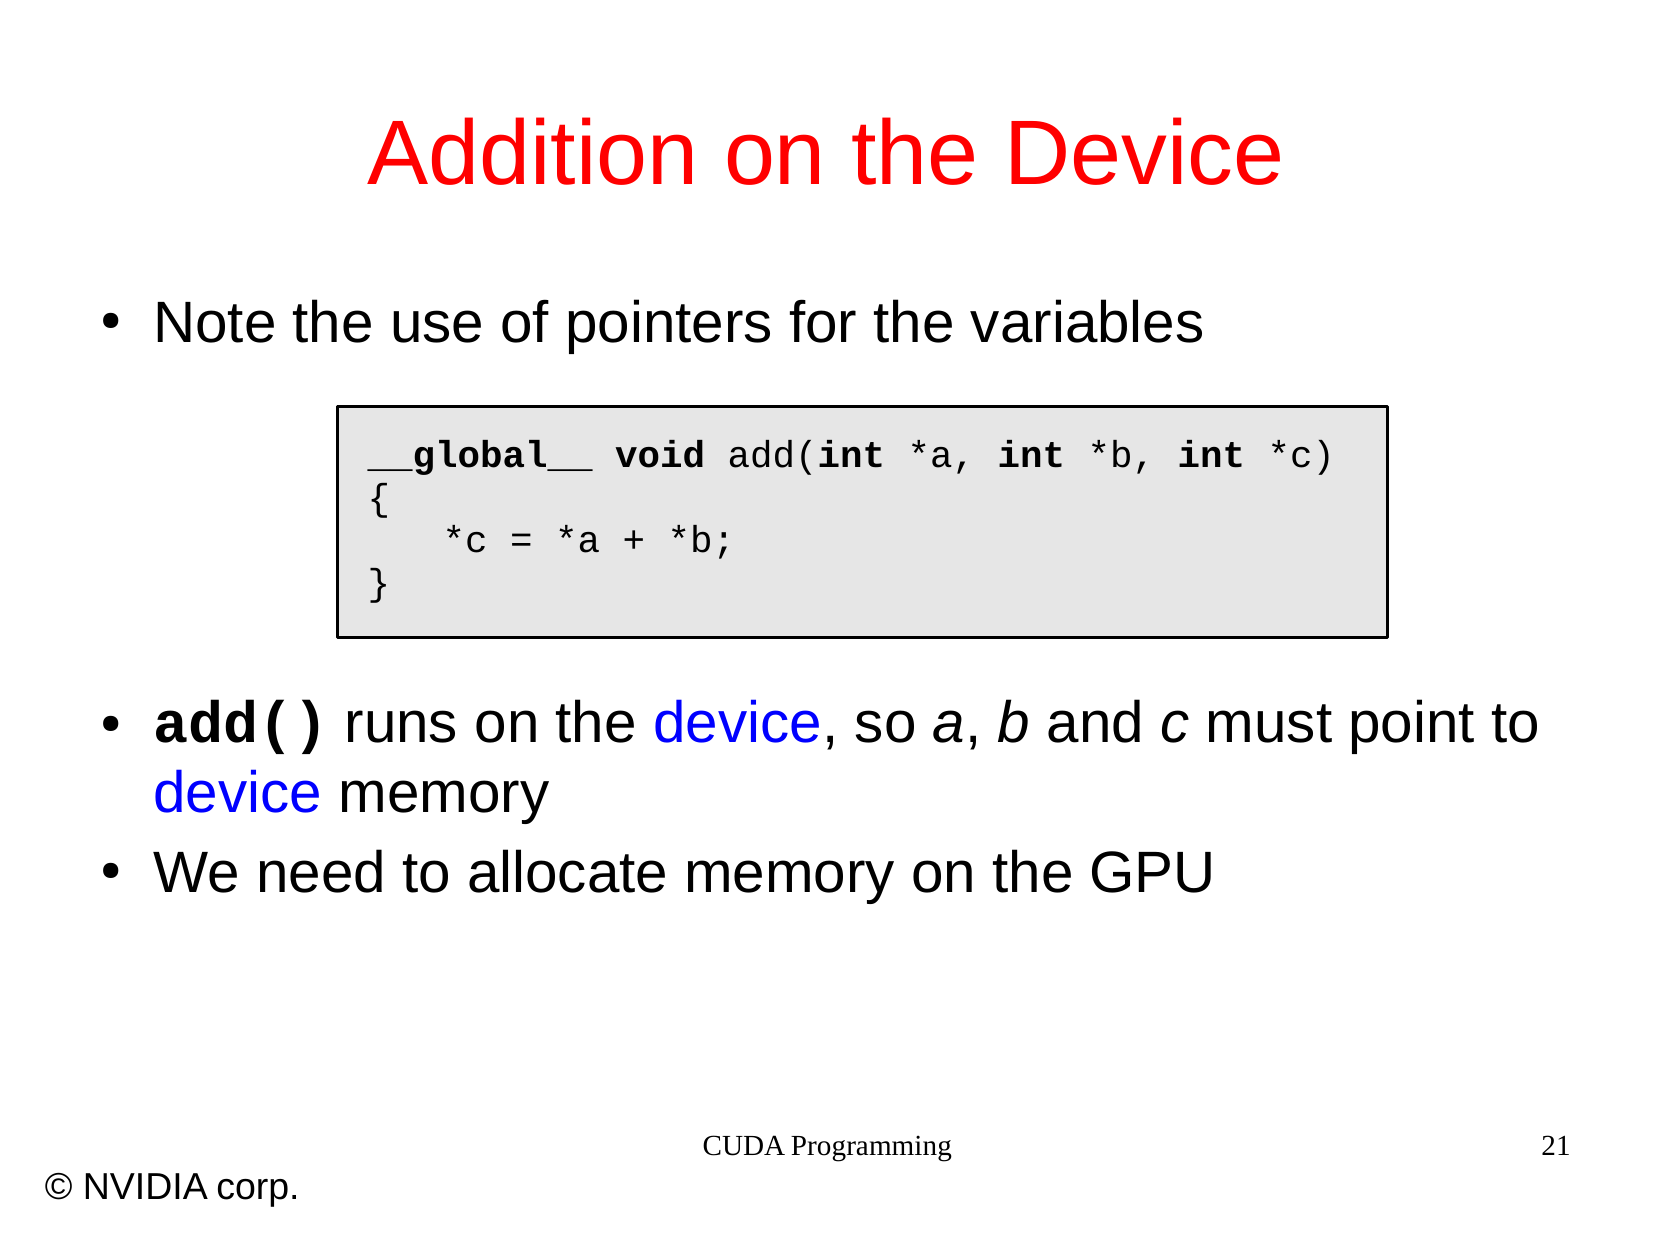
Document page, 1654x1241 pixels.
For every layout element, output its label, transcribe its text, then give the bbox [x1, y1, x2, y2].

text_box __global__ void add(int *a, int *b, int *c) { *c = *a + *b; } [337, 406, 1388, 638]
text_box © NVIDIA corp. [30, 1158, 331, 1216]
title Addition on the Device [82, 49, 1571, 257]
list Note the use of pointers for the variables add() runs on the device, so a, b and c must point to device memory We need to allocate memory on the GPU [82, 290, 1571, 1109]
